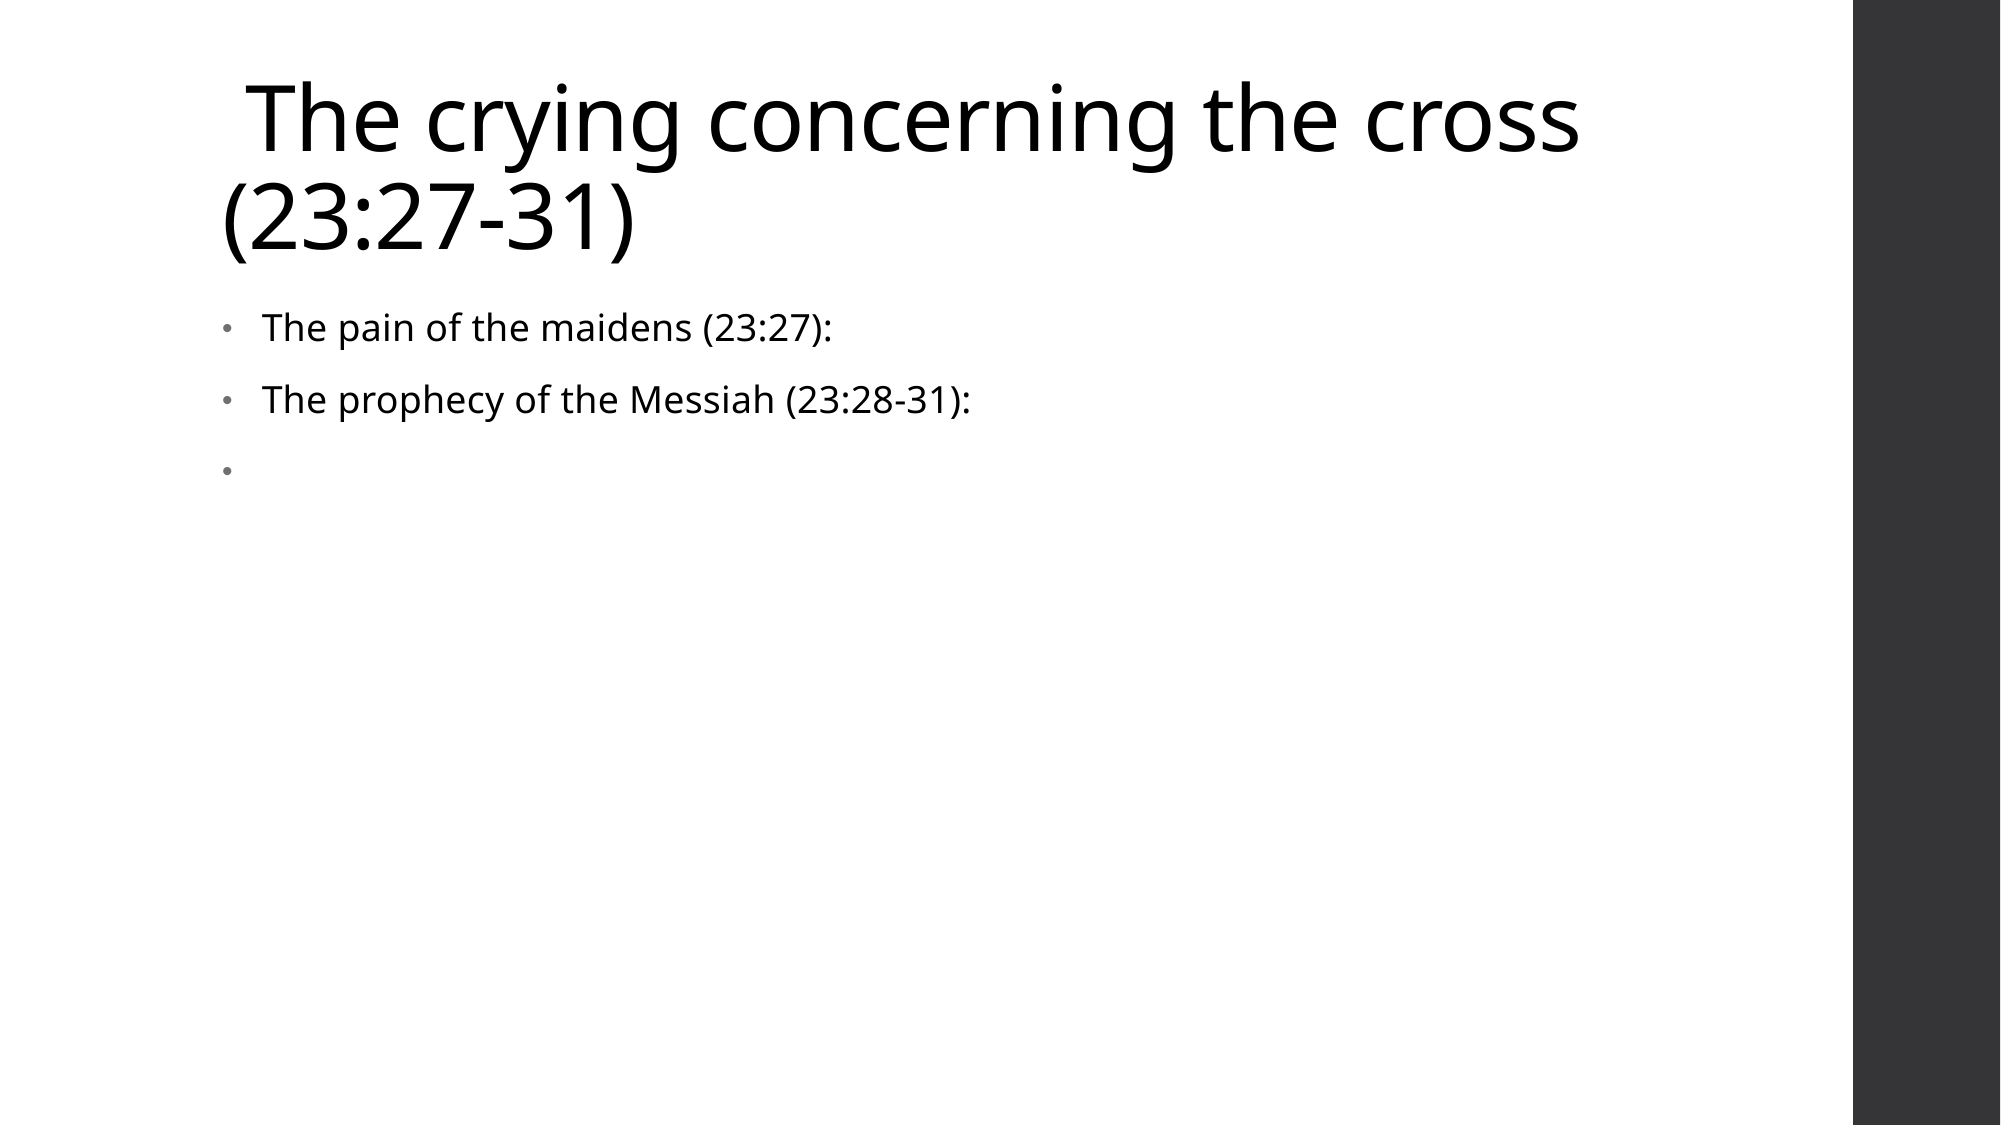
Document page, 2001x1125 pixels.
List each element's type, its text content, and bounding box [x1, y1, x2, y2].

list The pain of the maidens (23:27): The prophecy of the Messiah (23:28-31): [206, 299, 1617, 1014]
title The crying concerning the cross (23:27-31) [206, 60, 1797, 278]
